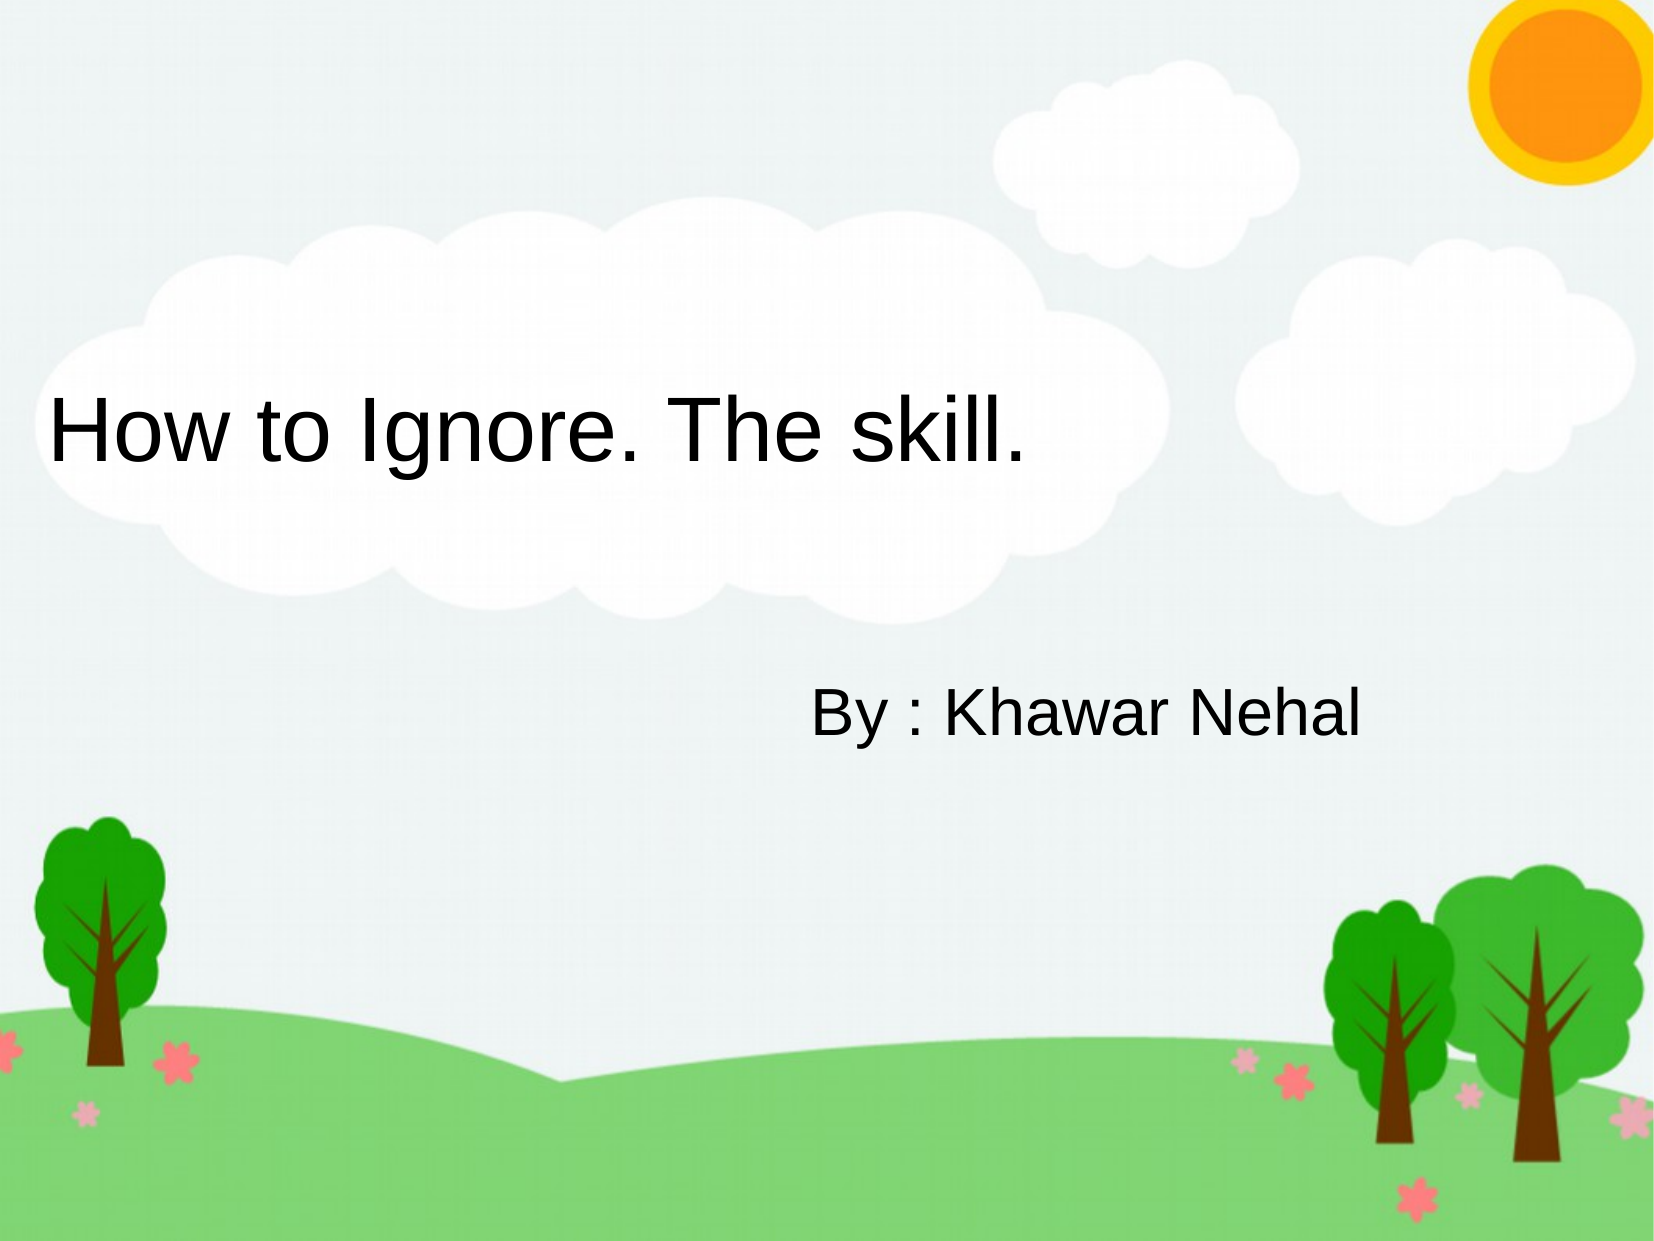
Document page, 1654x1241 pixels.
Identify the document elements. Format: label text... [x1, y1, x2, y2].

title How to Ignore. The skill. [47, 283, 1512, 577]
subtitle By : Khawar Nehal [661, 632, 1512, 792]
picture [0, 0, 1654, 1241]
